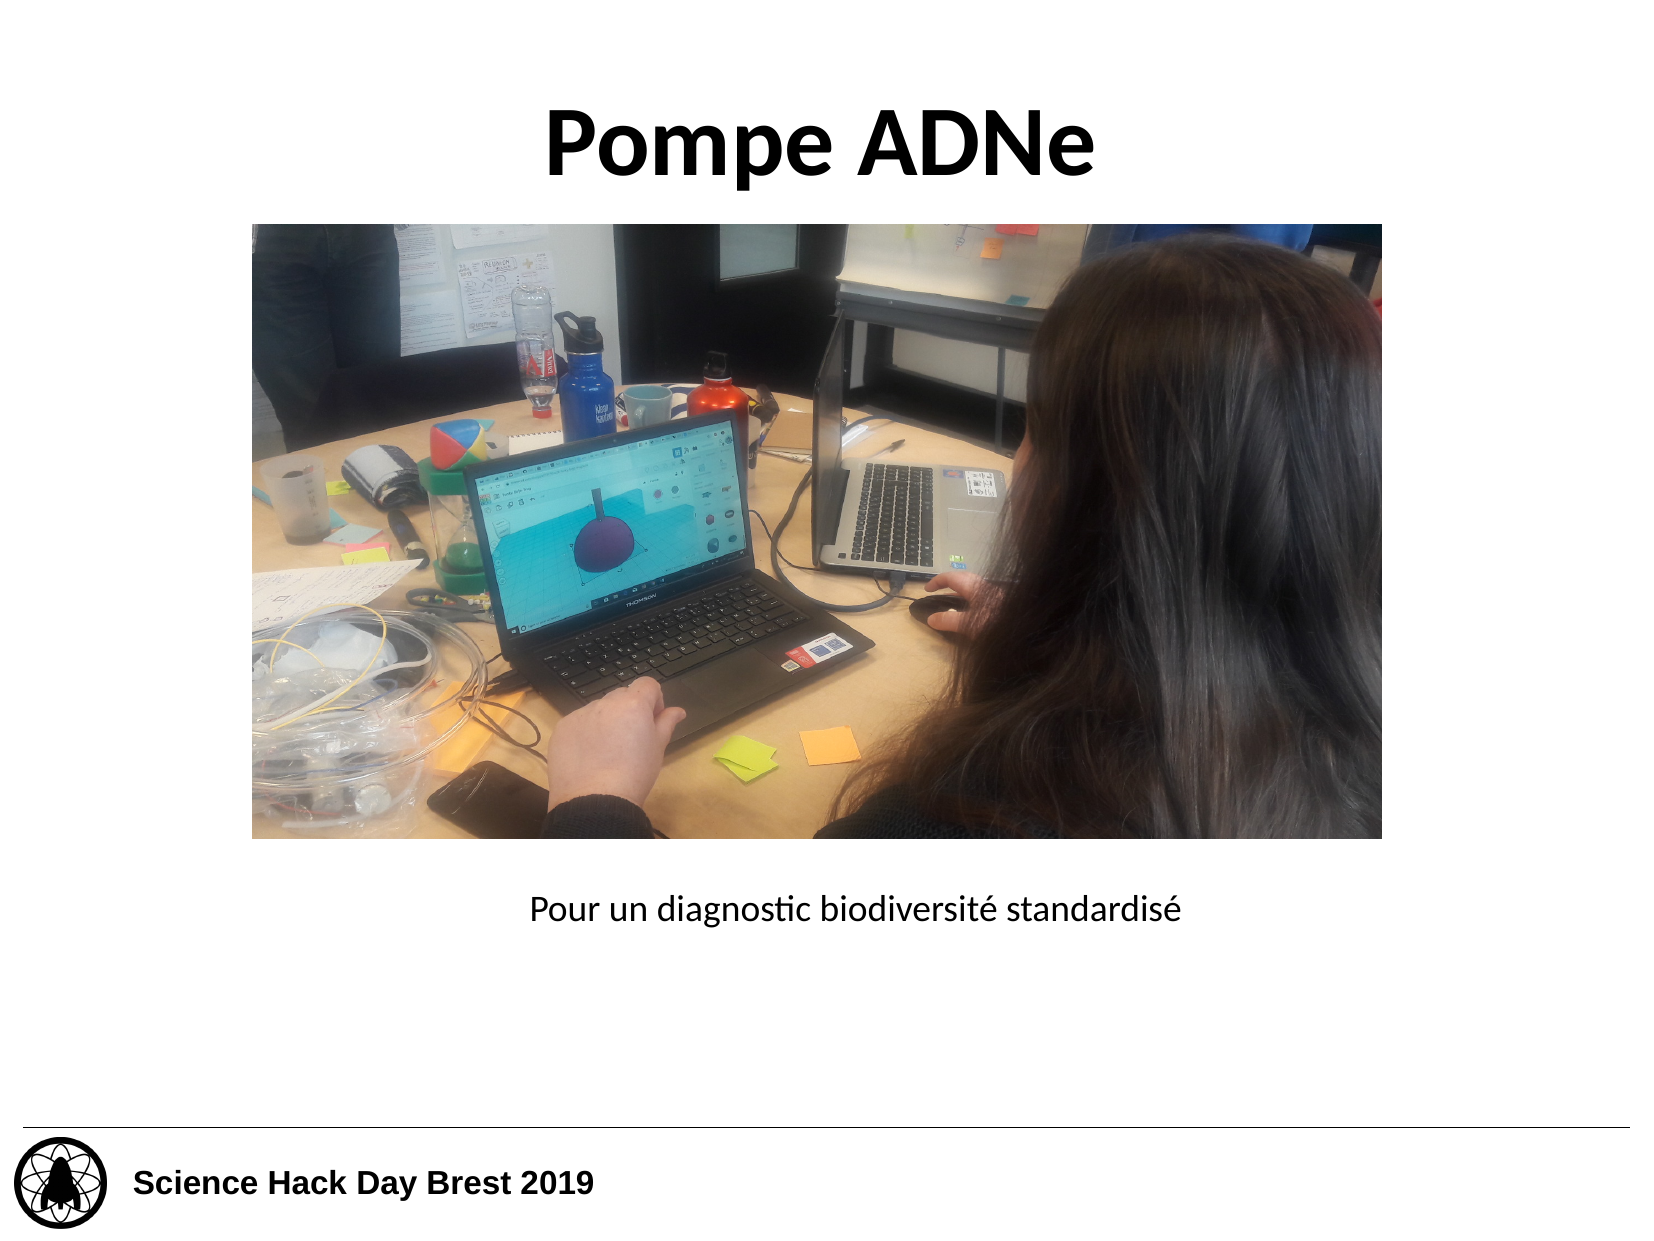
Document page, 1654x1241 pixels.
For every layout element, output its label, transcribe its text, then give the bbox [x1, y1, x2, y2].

title Pompe ADNe [295, 47, 1347, 224]
text_box Science Hack Day Brest 2019 [118, 1157, 1040, 1210]
picture [252, 224, 1382, 839]
picture [14, 1137, 107, 1230]
text_box Pour un diagnostic biodiversité standardisé [236, 885, 1477, 993]
